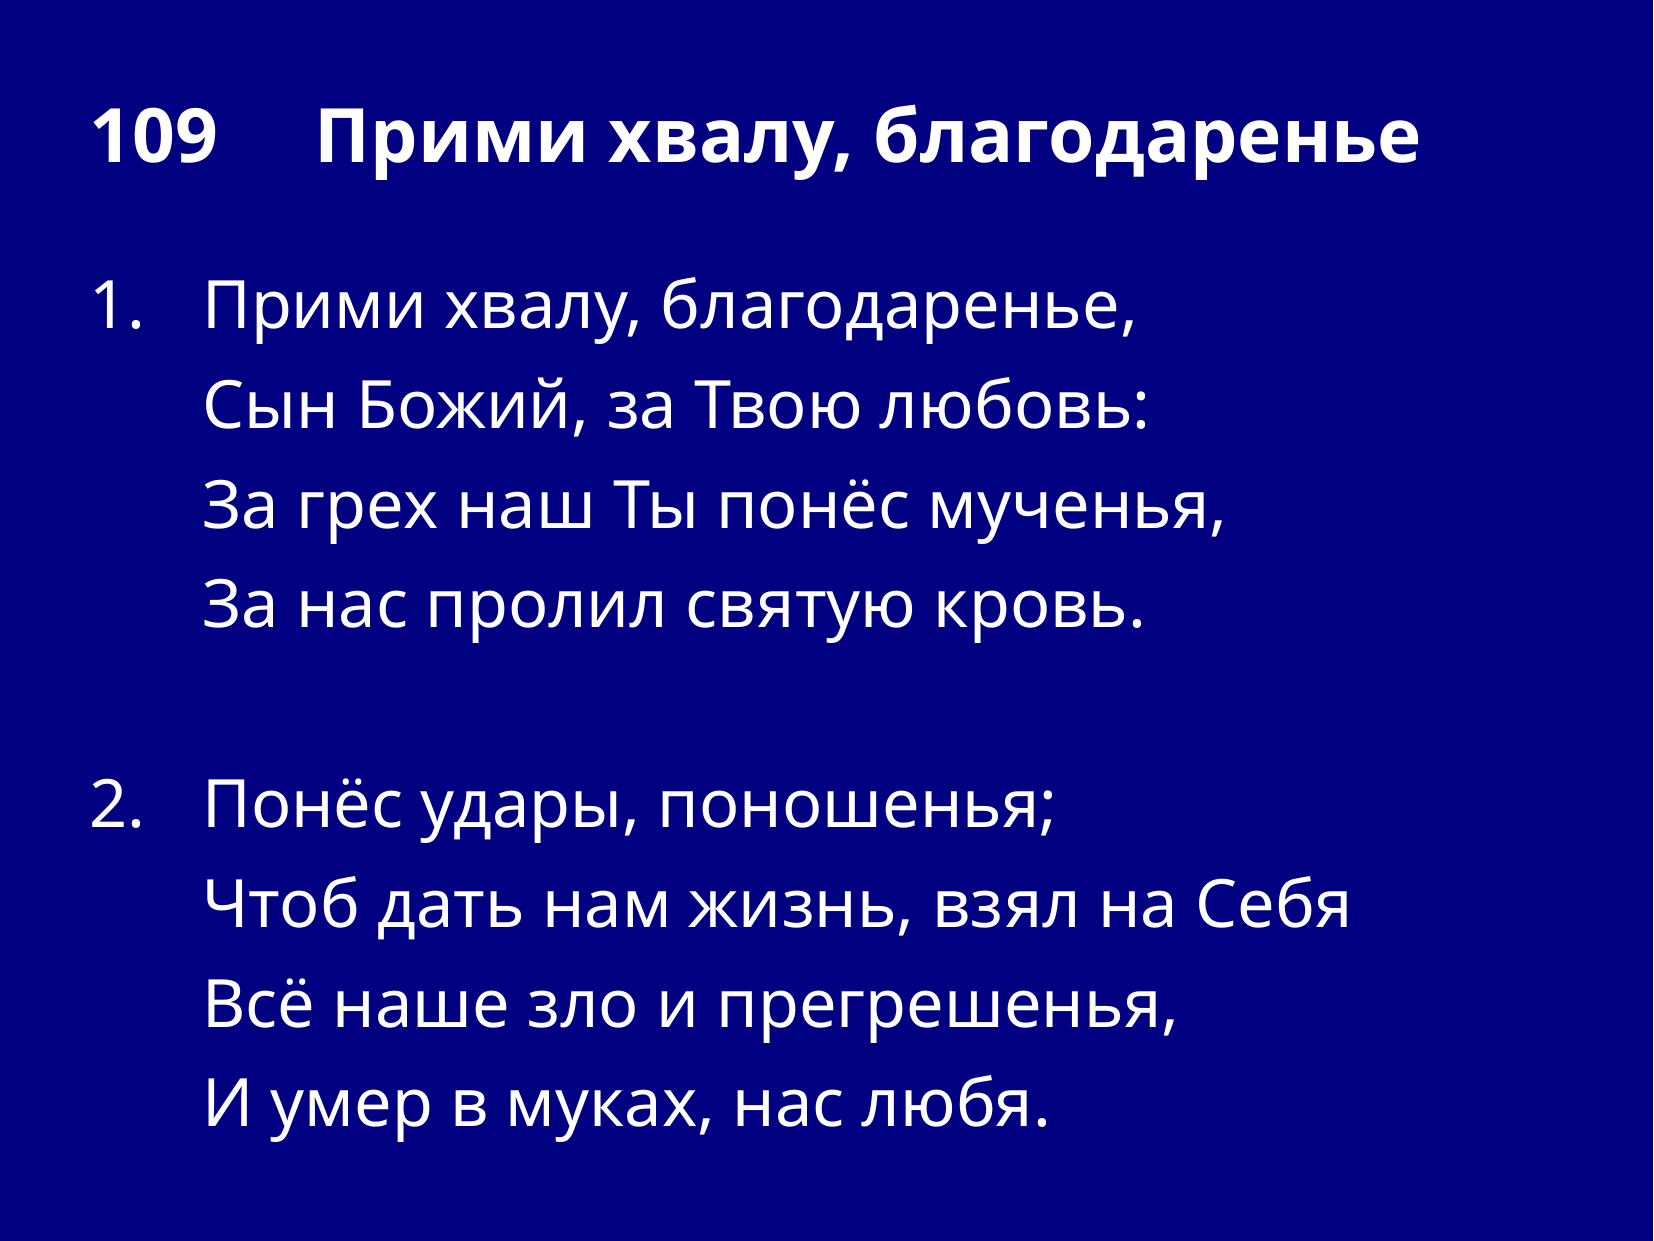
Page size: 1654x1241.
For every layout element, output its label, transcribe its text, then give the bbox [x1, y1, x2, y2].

text_box 109 Прими хвалу, благодаренье [75, 75, 1576, 188]
text_box 1. Прими хвалу, благодаренье, Сын Божий, за Твою любовь: За грех наш Ты понёс мученья, За нас пролил святую кровь. 2. Понёс удары, поношенья; Чтоб дать нам жизнь, взял на Себя Всё наше зло и прегрешенья, И умер в муках, нас любя. [75, 188, 1576, 1163]
